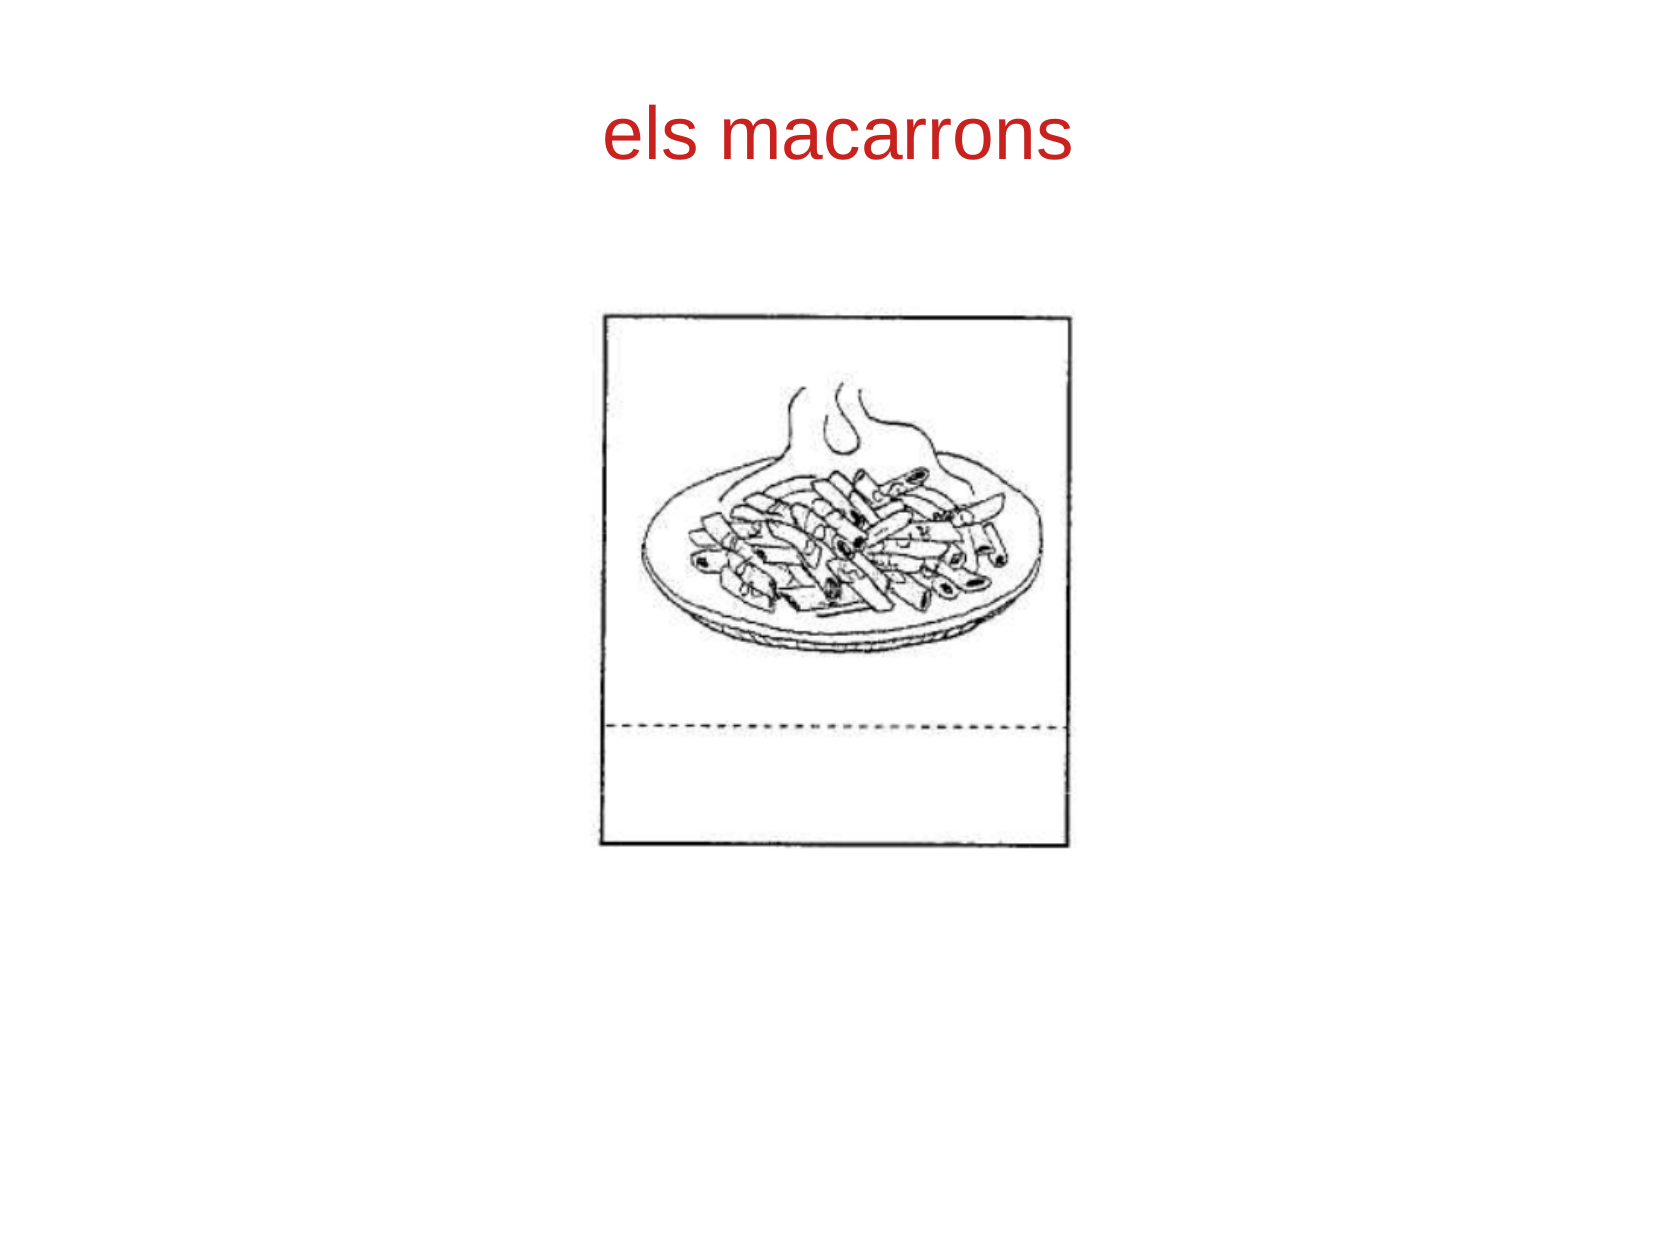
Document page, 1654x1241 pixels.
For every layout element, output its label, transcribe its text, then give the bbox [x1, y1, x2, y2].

picture [581, 291, 1094, 873]
text_box els macarrons [389, 58, 1288, 201]
